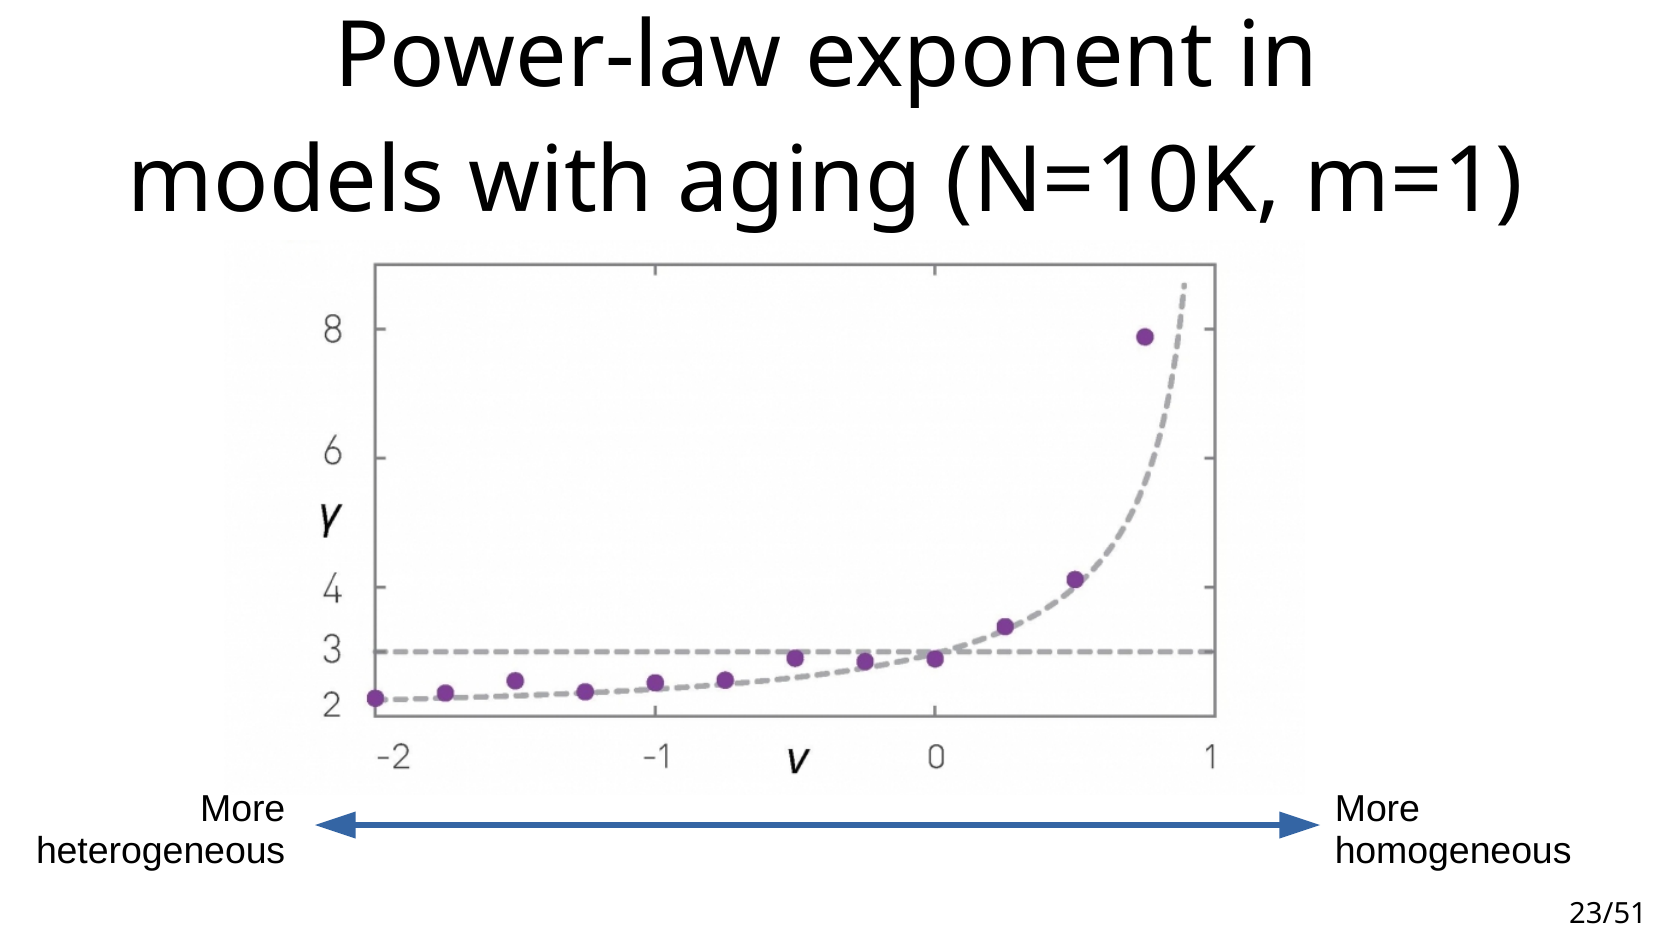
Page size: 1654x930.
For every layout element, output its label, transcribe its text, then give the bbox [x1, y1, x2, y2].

text_box More heterogeneous [15, 780, 301, 879]
picture [224, 240, 1306, 795]
title Power-law exponent in models with aging (N=10K, m=1) [82, 0, 1571, 243]
text_box More homogeneous [1320, 780, 1651, 879]
